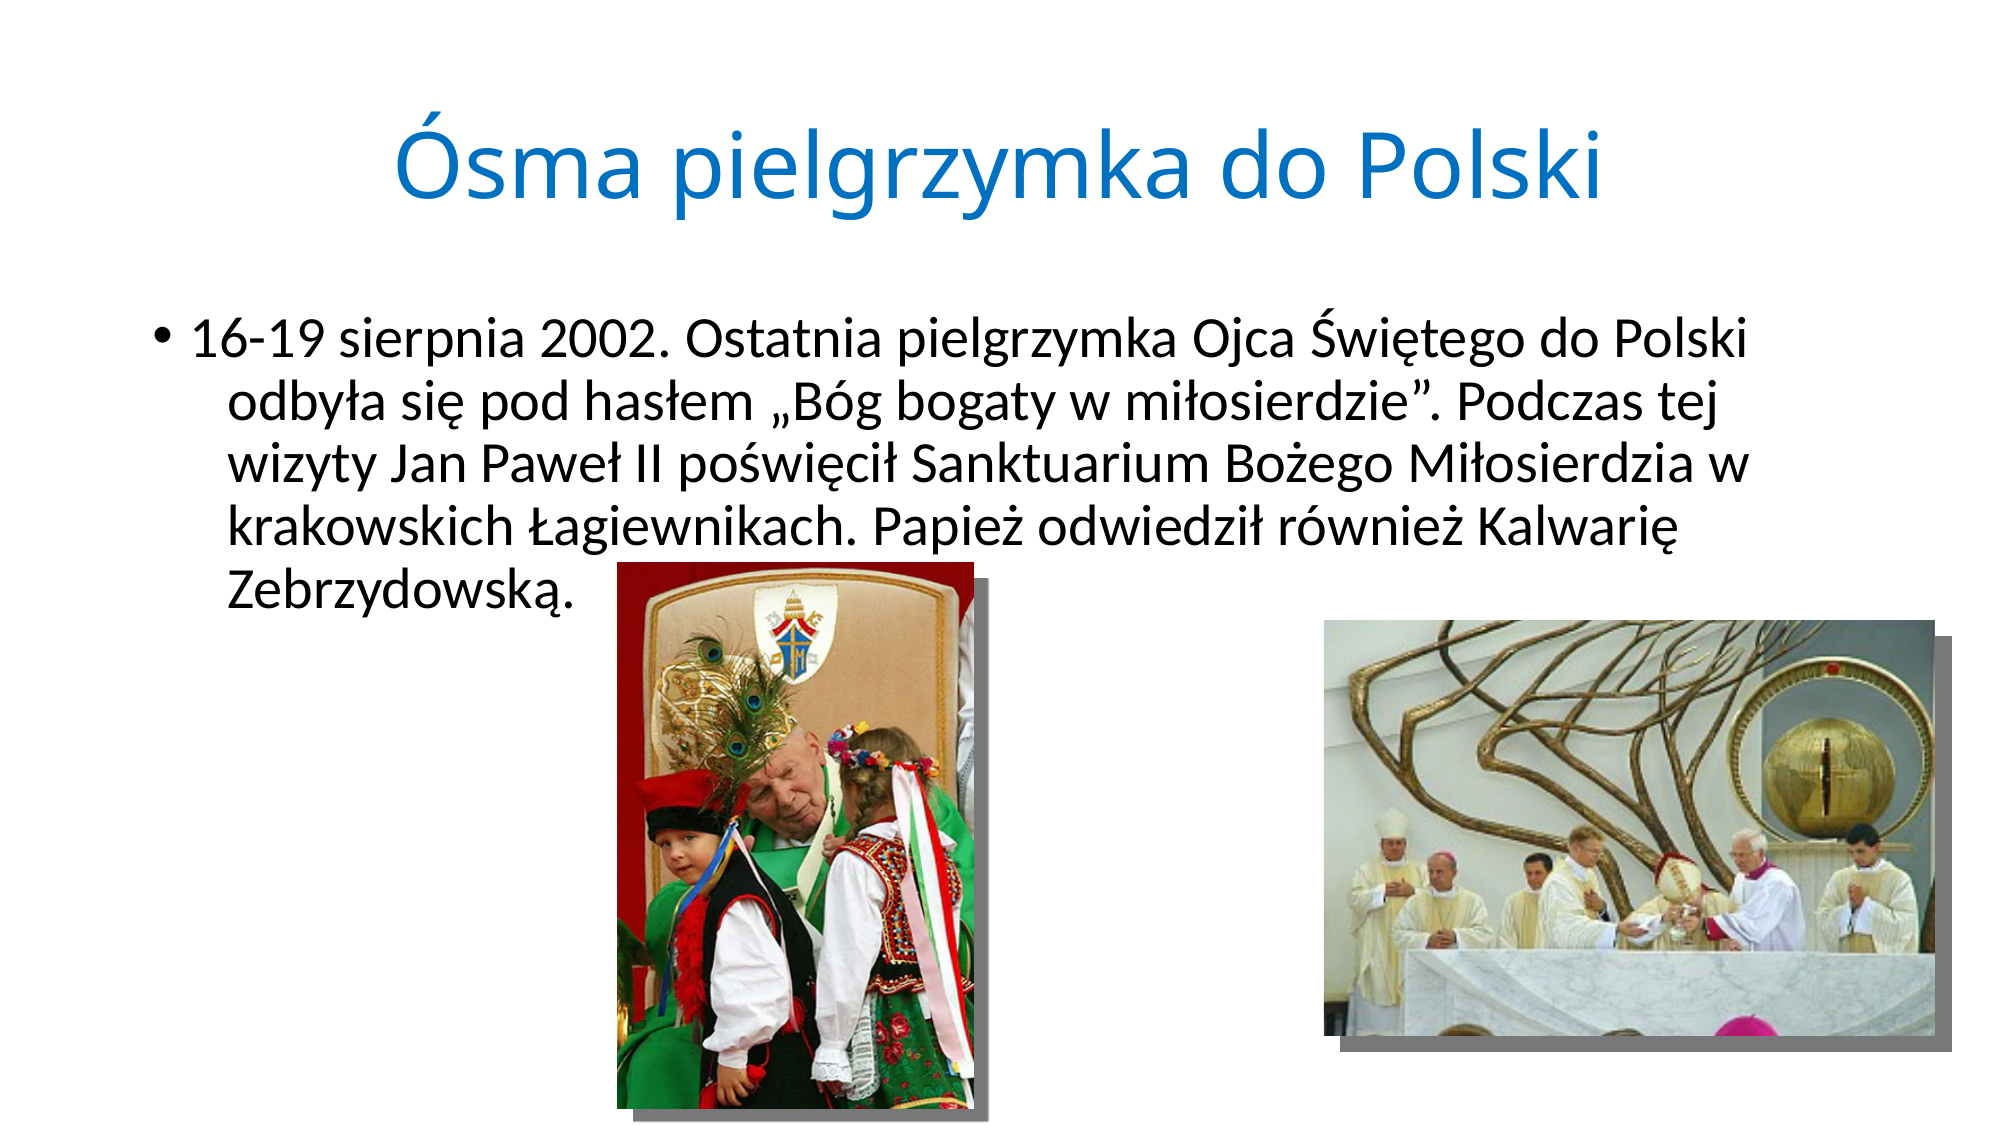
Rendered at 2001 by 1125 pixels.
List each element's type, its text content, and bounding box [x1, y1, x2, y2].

picture [1323, 620, 1935, 1036]
list 16-19 sierpnia 2002. Ostatnia pielgrzymka Ojca Świętego do Polski odbyła się pod hasłem „Bóg bogaty w miłosierdzie”. Podczas tej wizyty Jan Paweł II poświęcił Sanktuarium Bożego Miłosierdzia w krakowskich Łagiewnikach. Papież odwiedził również Kalwarię Zebrzydowską. [137, 299, 1863, 1014]
title Ósma pielgrzymka do Polski [137, 59, 1863, 278]
picture [617, 562, 974, 1109]
